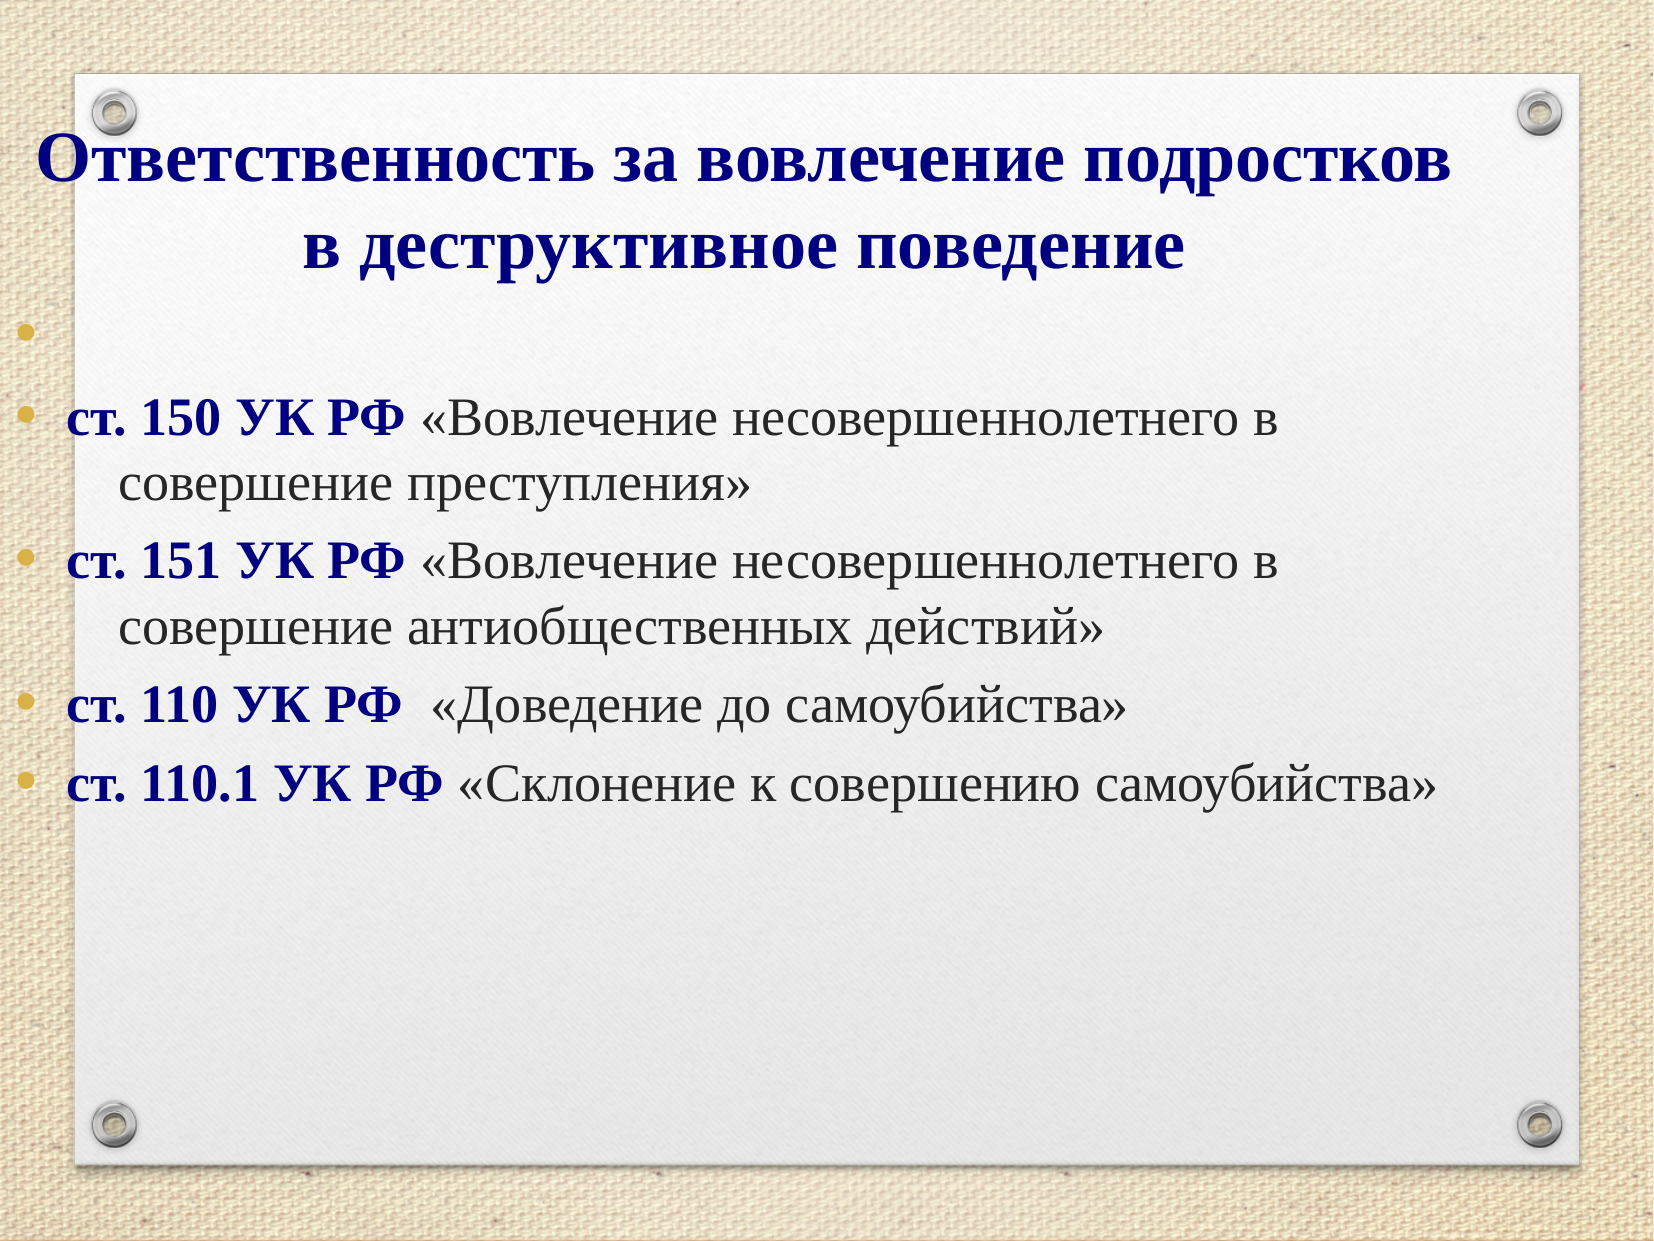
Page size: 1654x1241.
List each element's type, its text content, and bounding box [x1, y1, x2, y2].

title Ответственность за вовлечение подростков в деструктивное поведение [0, 14, 1489, 290]
list ст. 150 УК РФ «Вовлечение несовершеннолетнего в совершение преступления» ст. 151 УК РФ «Вовлечение несовершеннолетнего в совершение антиобщественных действий» ст. 110 УК РФ «Доведение до самоубийства» ст. 110.1 УК РФ «Склонение к совершению самоубийства» [0, 290, 1489, 1010]
